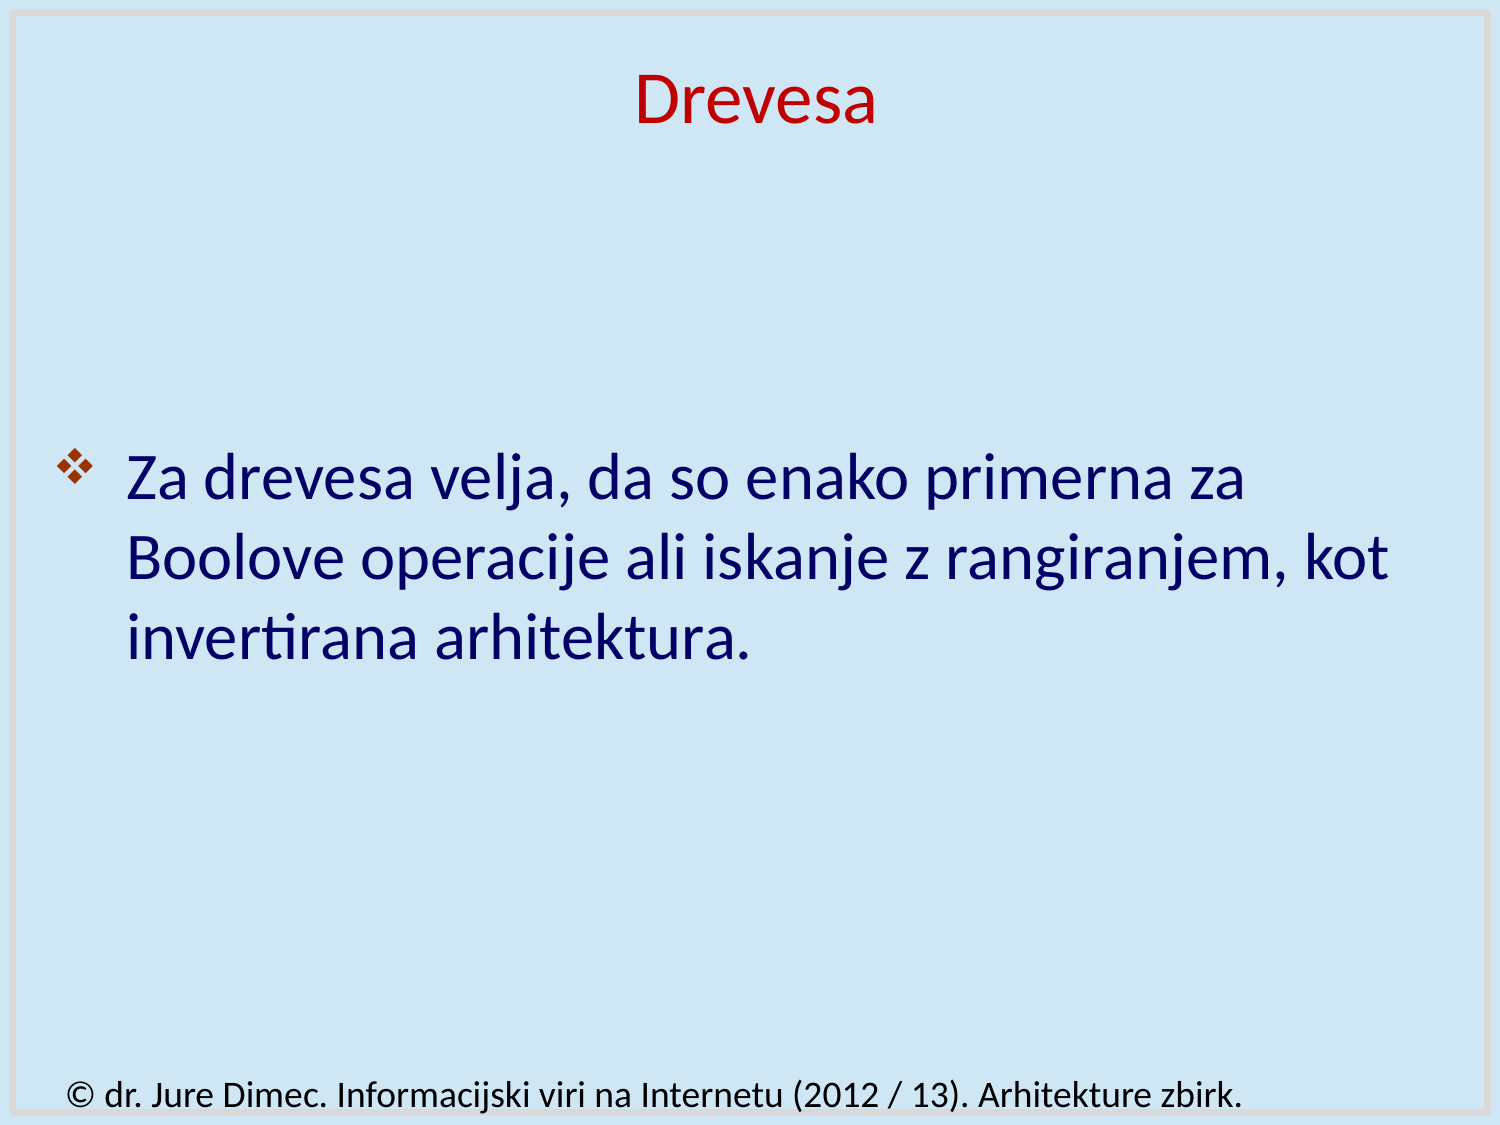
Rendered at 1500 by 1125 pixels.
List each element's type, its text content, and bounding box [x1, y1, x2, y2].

title Drevesa [37, 37, 1475, 150]
footer © dr. Jure Dimec. Informacijski viri na Internetu (2012 / 13). Arhitekture zbirk. [50, 1062, 1300, 1103]
list Za drevesa velja, da so enako primerna za Boolove operacije ali iskanje z rangiranjem, kot invertirana arhitektura. [37, 425, 1475, 1050]
